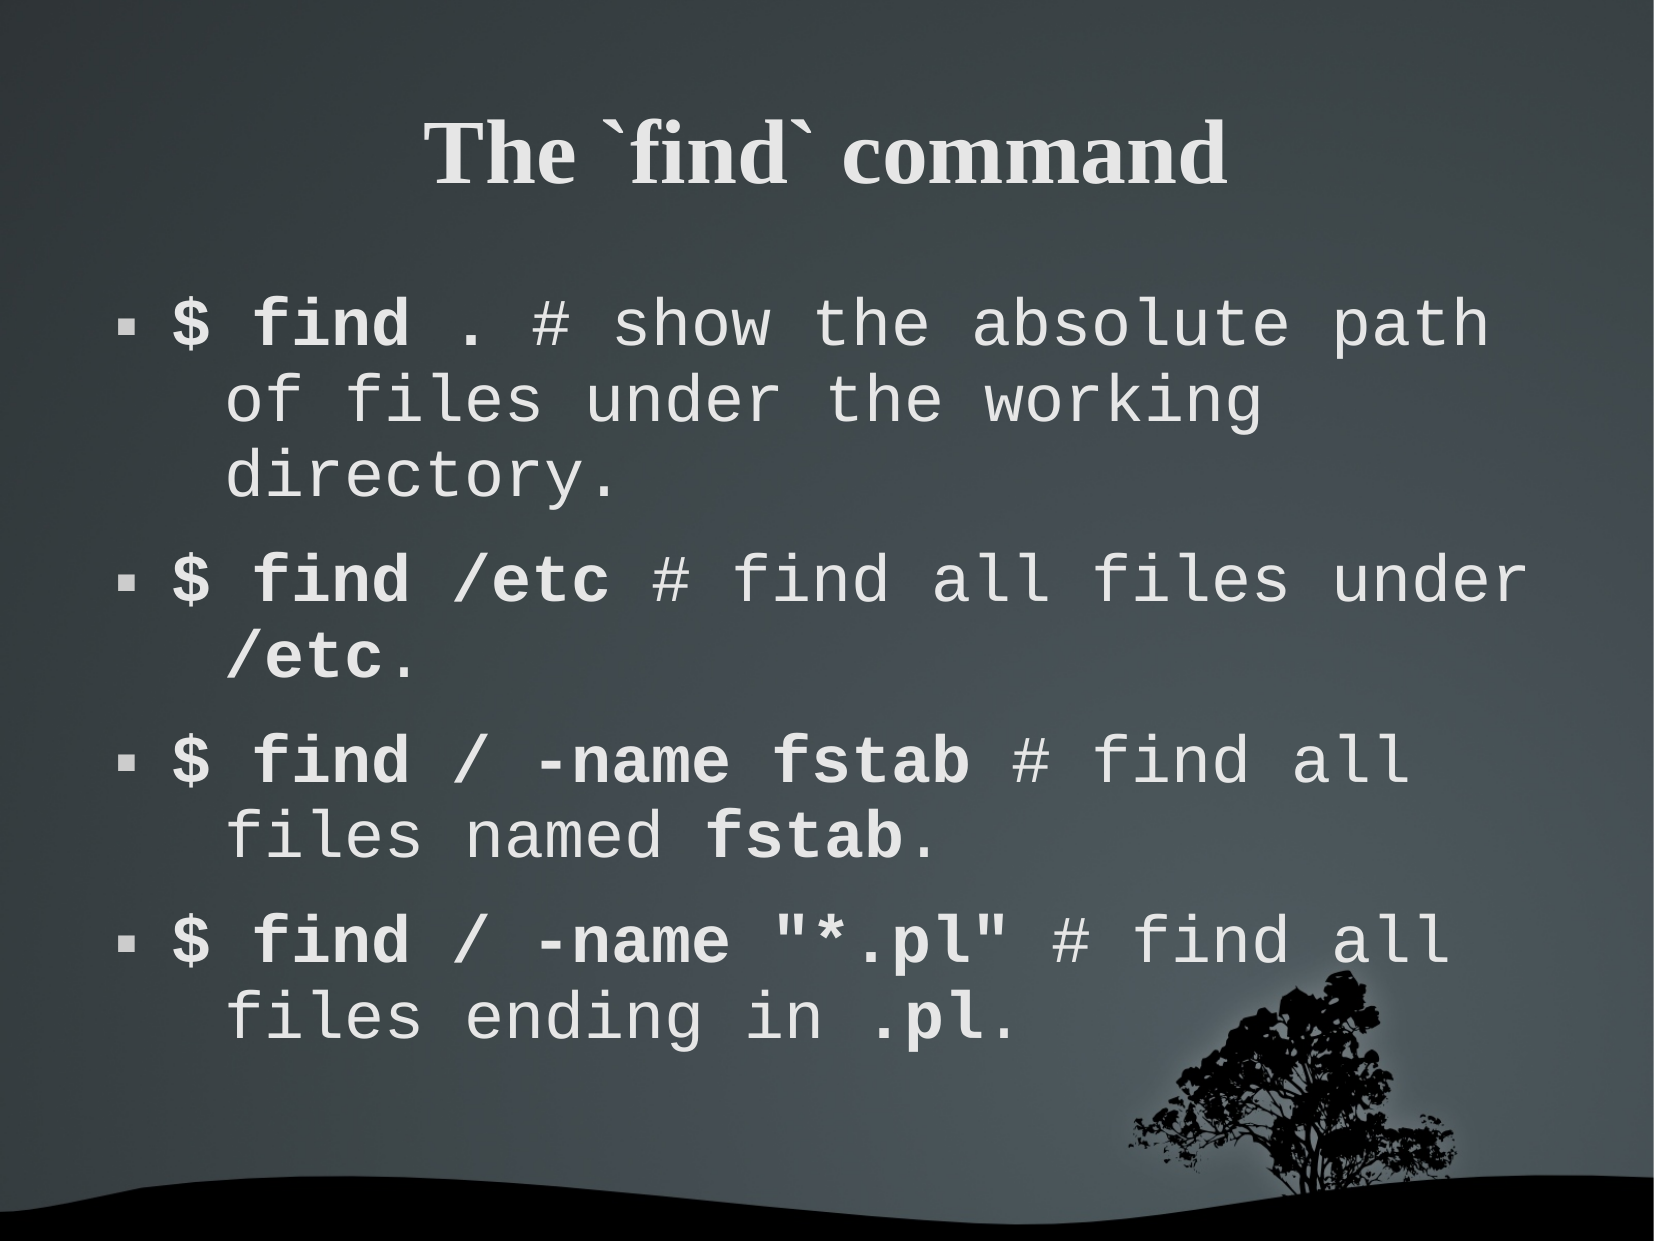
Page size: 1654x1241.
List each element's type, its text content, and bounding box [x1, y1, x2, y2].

picture [0, 0, 1654, 1241]
list $ find . # show the absolute path of files under the working directory. $ find /etc # find all files under /etc. $ find / -name fstab # find all files named fstab. $ find / -name "*.pl" # find all files ending in .pl. [82, 290, 1571, 1109]
title The `find` command [82, 49, 1571, 257]
